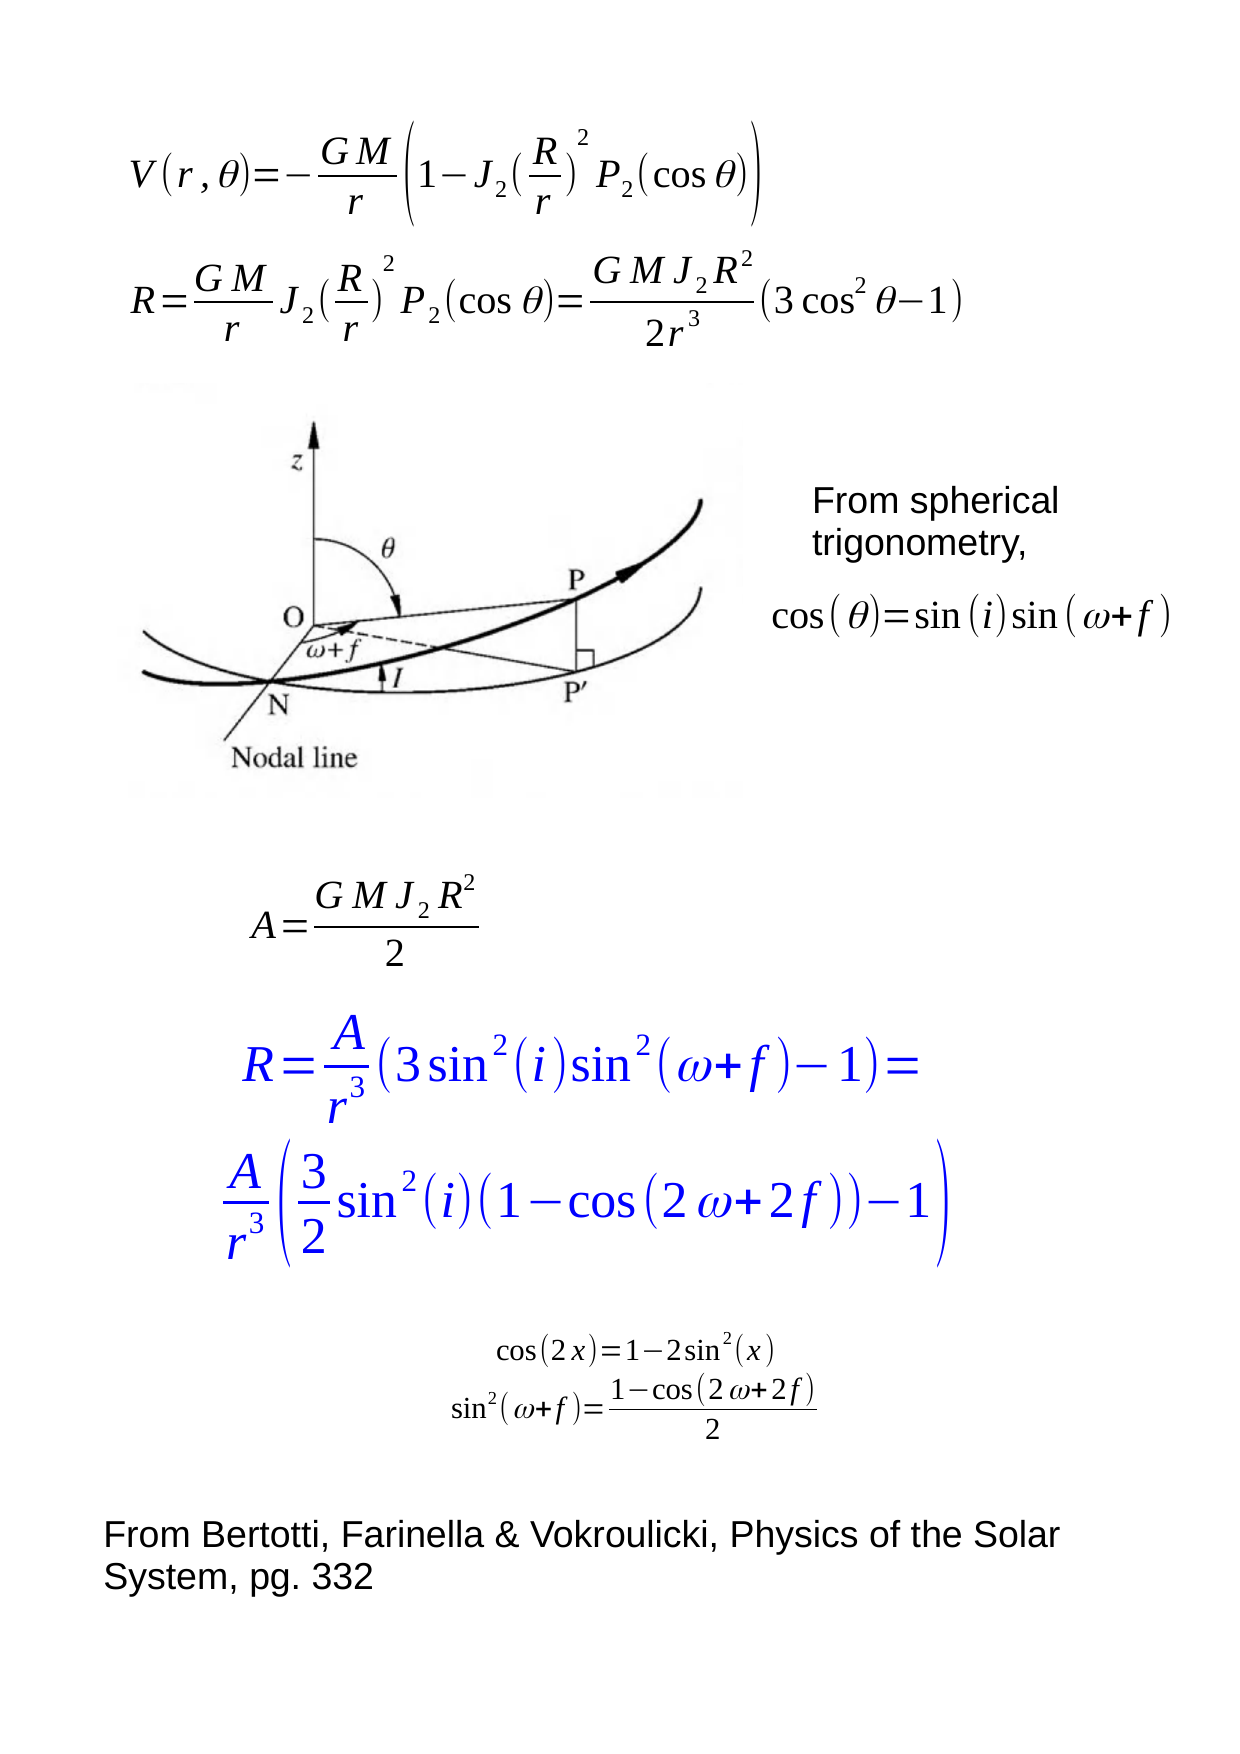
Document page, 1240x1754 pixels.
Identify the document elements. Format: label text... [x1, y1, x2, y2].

text_box From spherical trigonometry, [797, 472, 1093, 572]
picture [59, 383, 743, 798]
chart [236, 867, 490, 975]
chart [206, 1003, 965, 1273]
chart [760, 590, 1182, 640]
chart [118, 243, 973, 356]
text_box From Bertotti, Farinella & Vokroulicki, Physics of the Solar System, pg. 332 [88, 1505, 1152, 1605]
chart [118, 118, 773, 229]
chart [442, 1328, 826, 1447]
